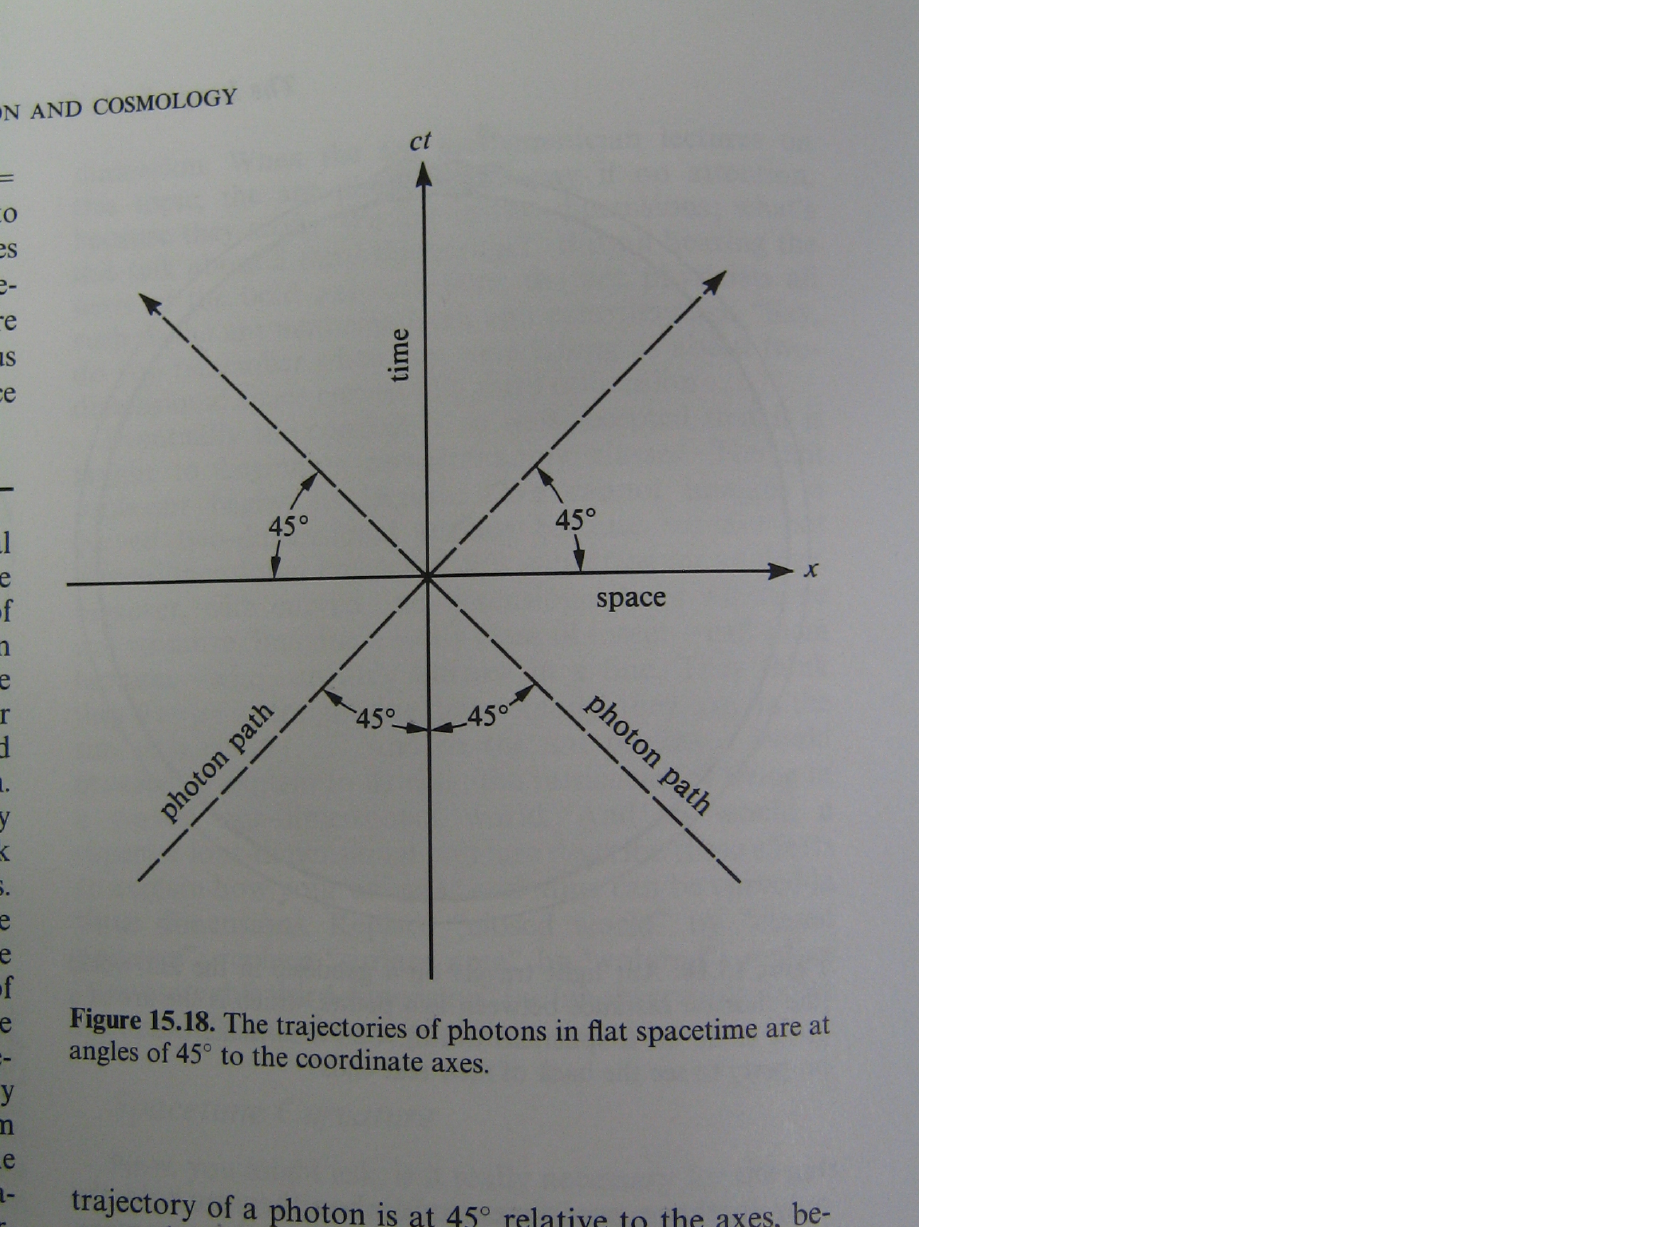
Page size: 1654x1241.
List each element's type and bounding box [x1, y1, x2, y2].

picture [0, 0, 919, 1227]
